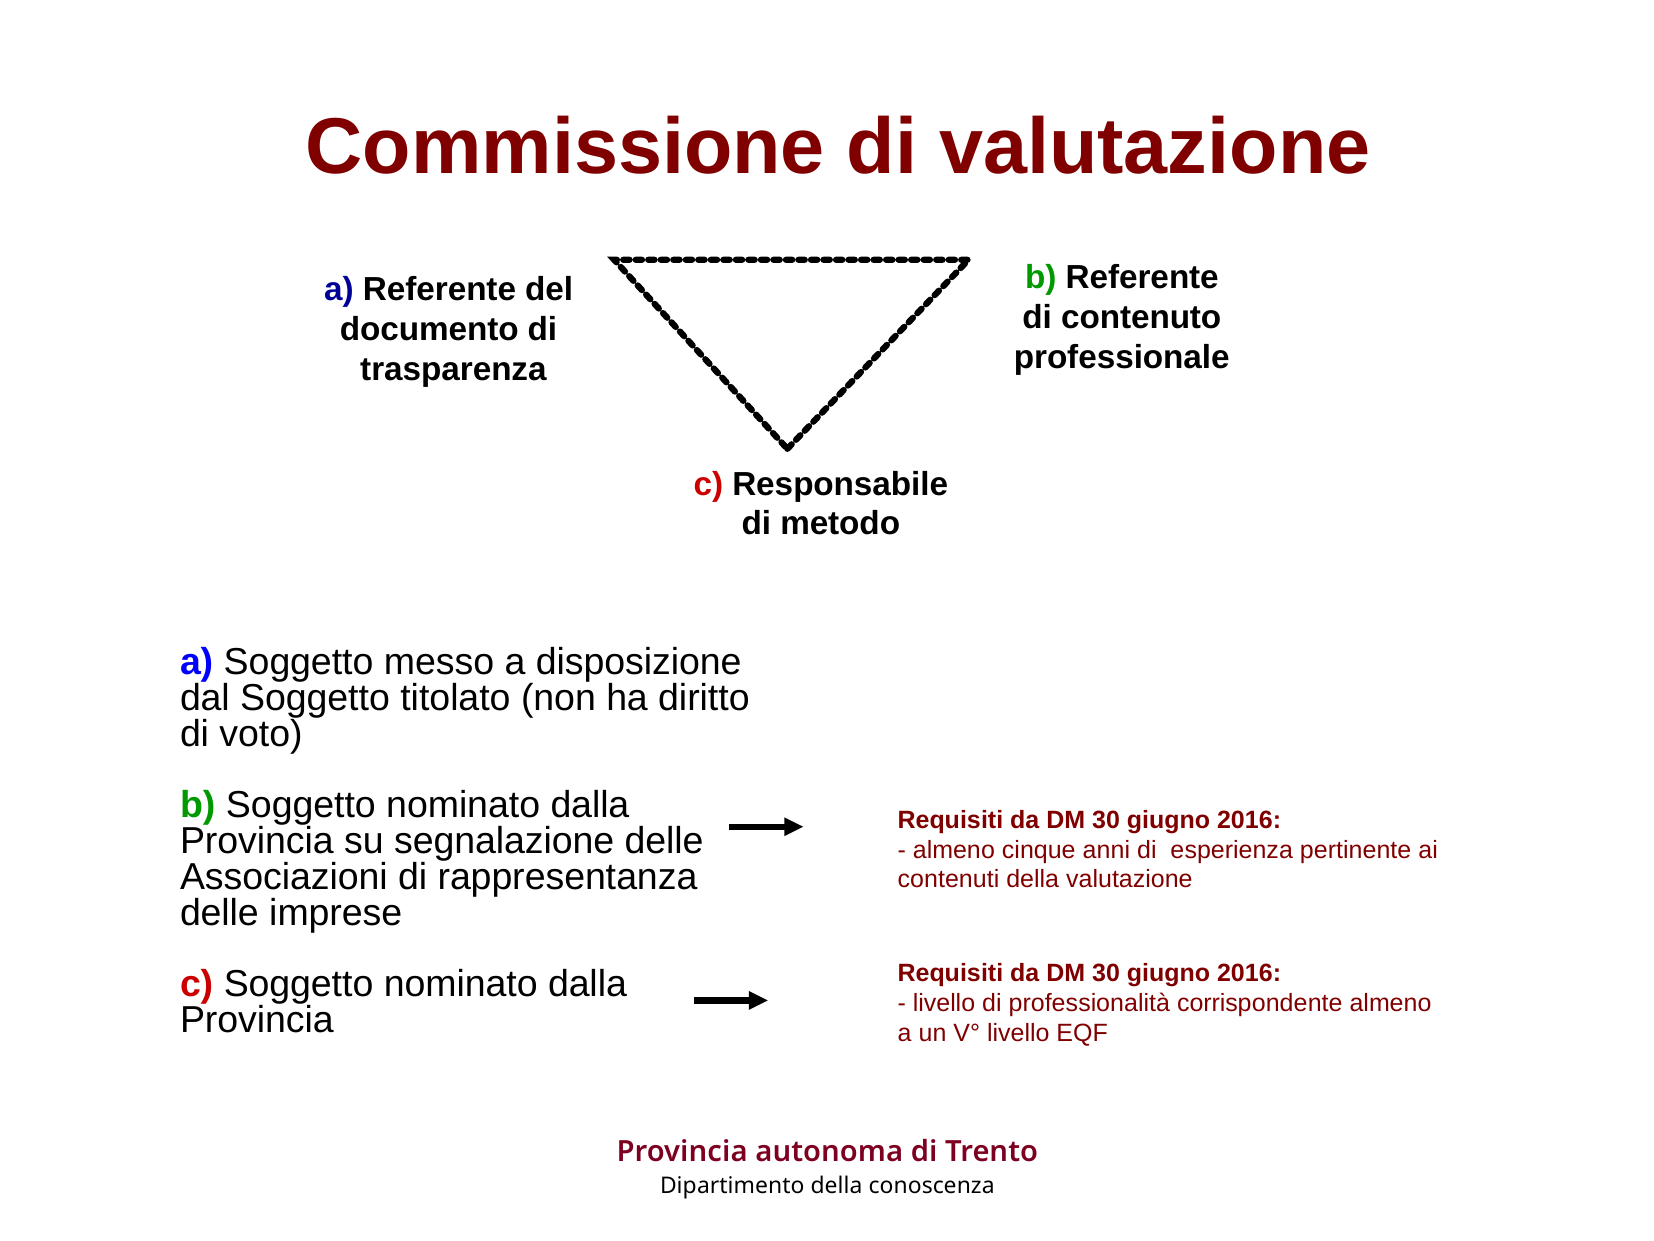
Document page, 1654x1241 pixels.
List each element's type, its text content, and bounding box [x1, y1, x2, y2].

list Requisiti da DM 30 giugno 2016: - livello di professionalità corrispondente almeno a un V° livello EQF [897, 956, 1441, 1099]
text_box a) Referente del documento di trasparenza [295, 259, 603, 396]
text_box c) Responsabile di metodo [673, 454, 969, 582]
list Requisiti da DM 30 giugno 2016: - almeno cinque anni di esperienza pertinente ai contenuti della valutazione [897, 803, 1441, 934]
title Commissione di valutazione [129, 59, 1548, 225]
text_box b) Referente di contenuto professionale [980, 247, 1264, 384]
text_box a) Soggetto messo a disposizione dal Soggetto titolato (non ha diritto di voto) b) Soggetto nominato dalla Provincia su segnalazione delle Associazioni di rappresentanza delle imprese c) Soggetto nominato dalla Provincia [129, 637, 792, 1048]
